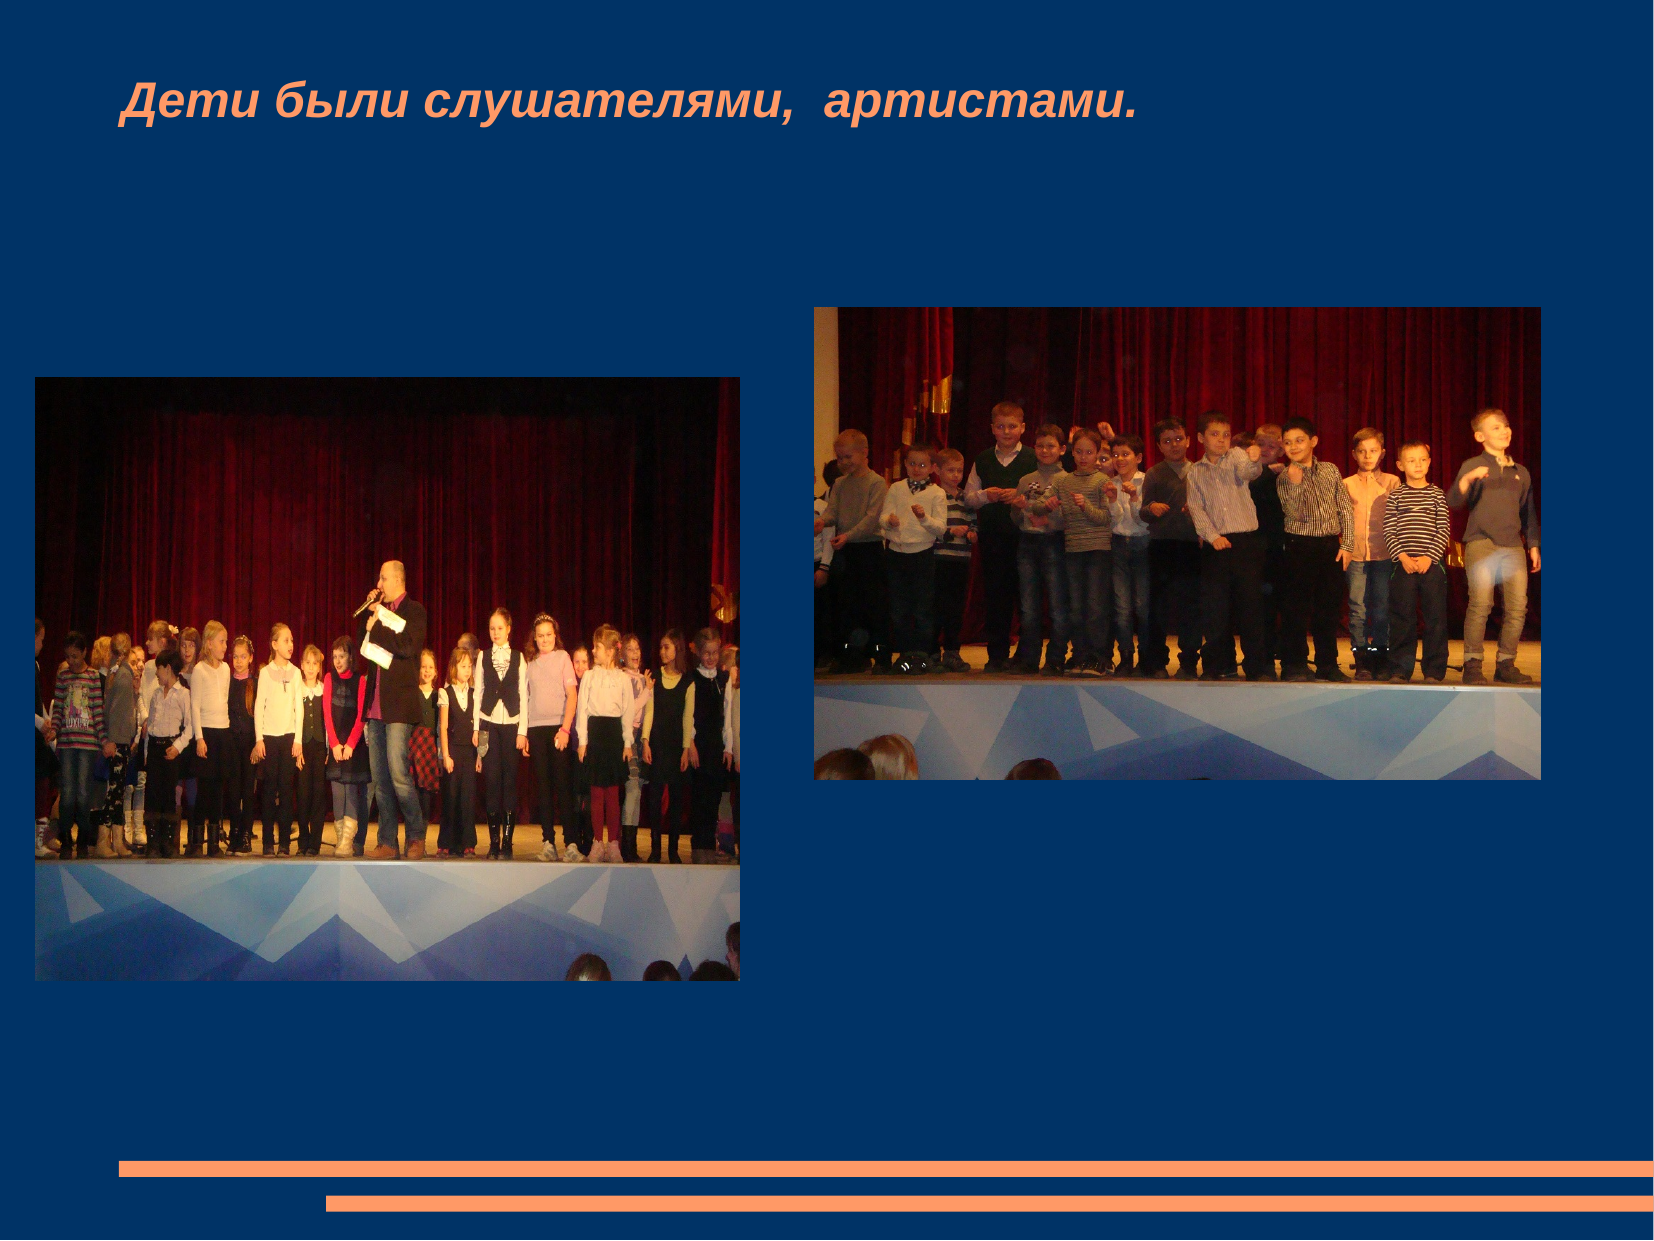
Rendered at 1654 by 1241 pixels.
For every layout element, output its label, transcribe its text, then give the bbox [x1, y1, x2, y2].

title Дети были слушателями, артистами. [121, 46, 1534, 154]
picture [35, 377, 740, 981]
picture [814, 307, 1541, 780]
